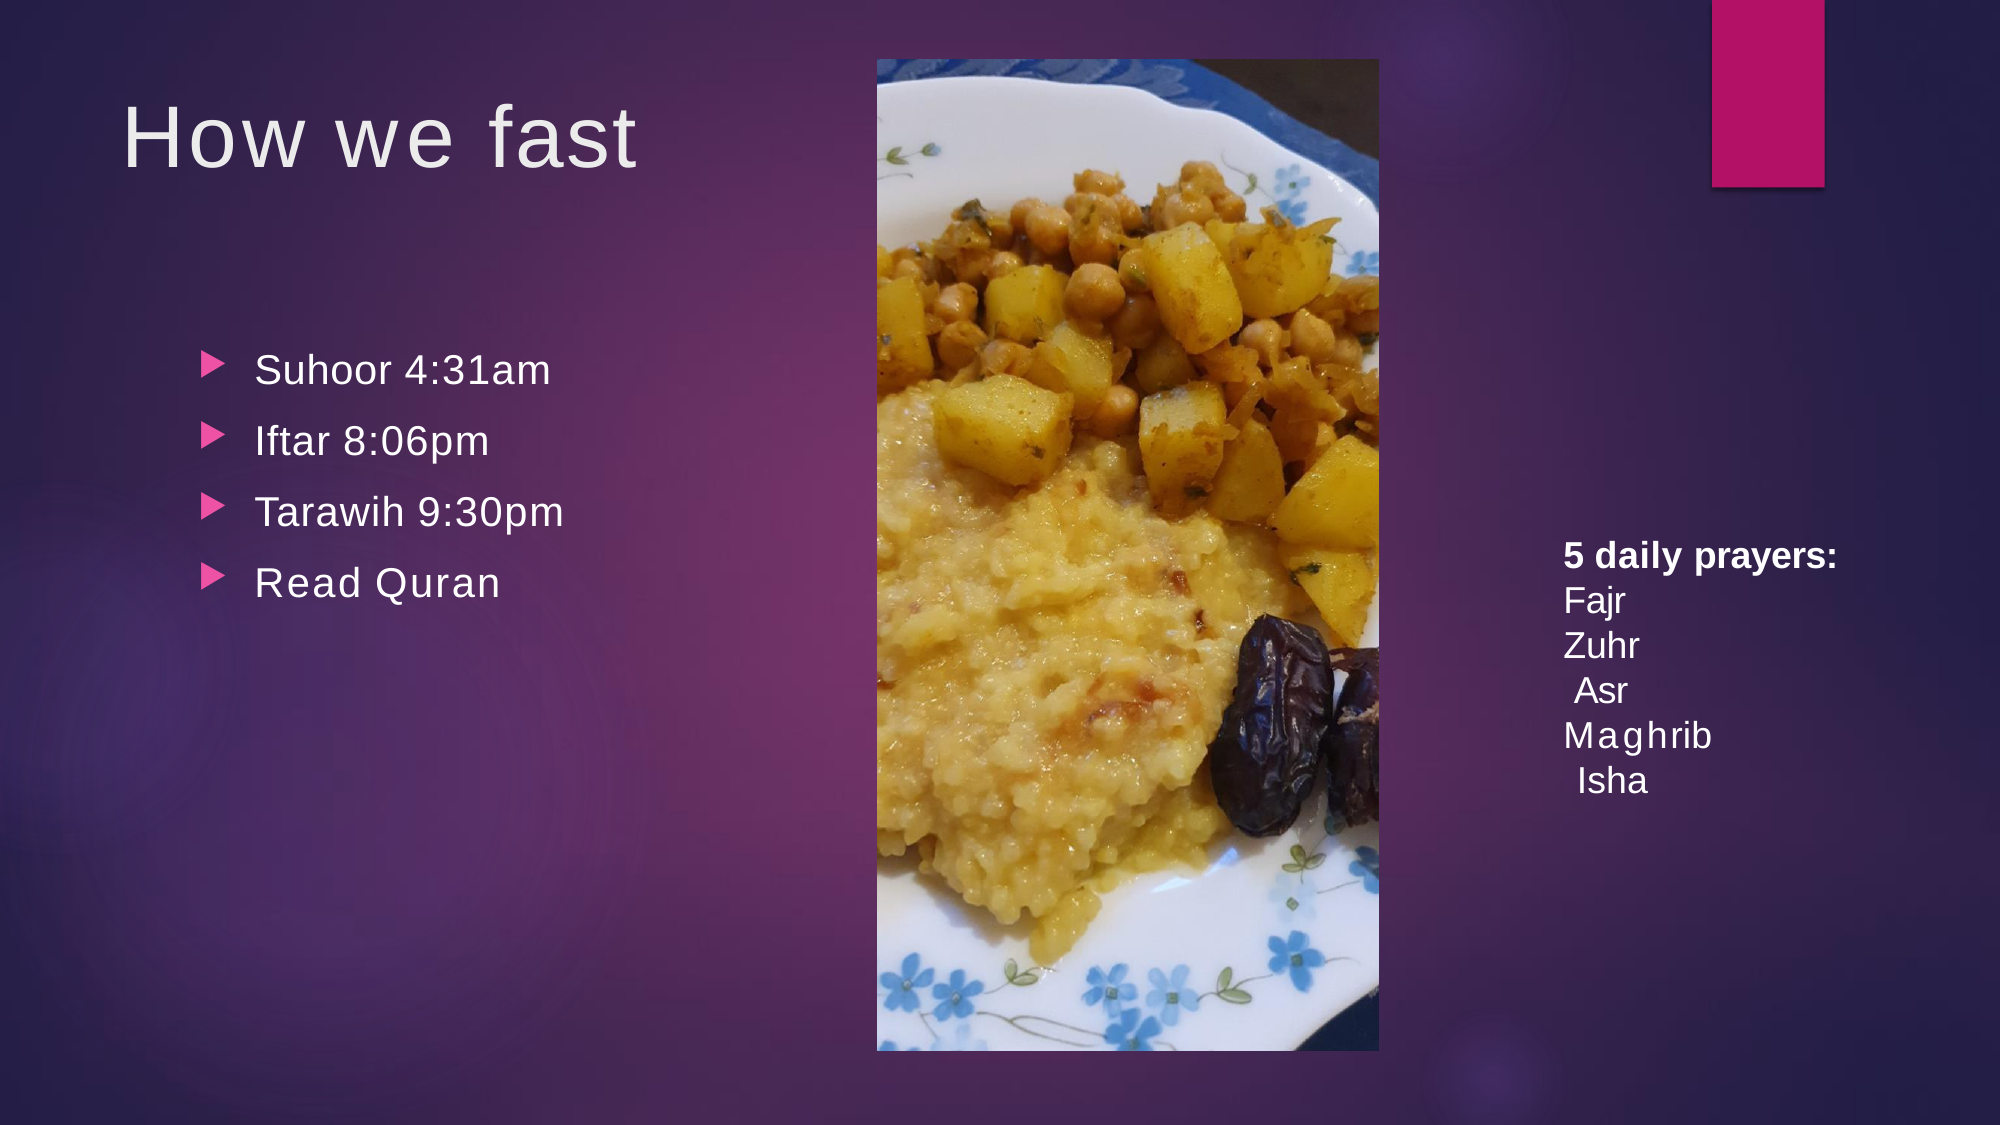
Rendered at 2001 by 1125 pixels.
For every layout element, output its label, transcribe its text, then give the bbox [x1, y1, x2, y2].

picture [877, 59, 1379, 1051]
text_box [1712, 0, 1825, 188]
text_box 5 daily prayers: Fajr Zuhr Asr Maghrib Isha [1561, 529, 1844, 804]
title How we fast [118, 77, 642, 187]
text_box Suhoor 4:31am Iftar 8:06pm Tarawih 9:30pm Read Quran [193, 320, 571, 609]
